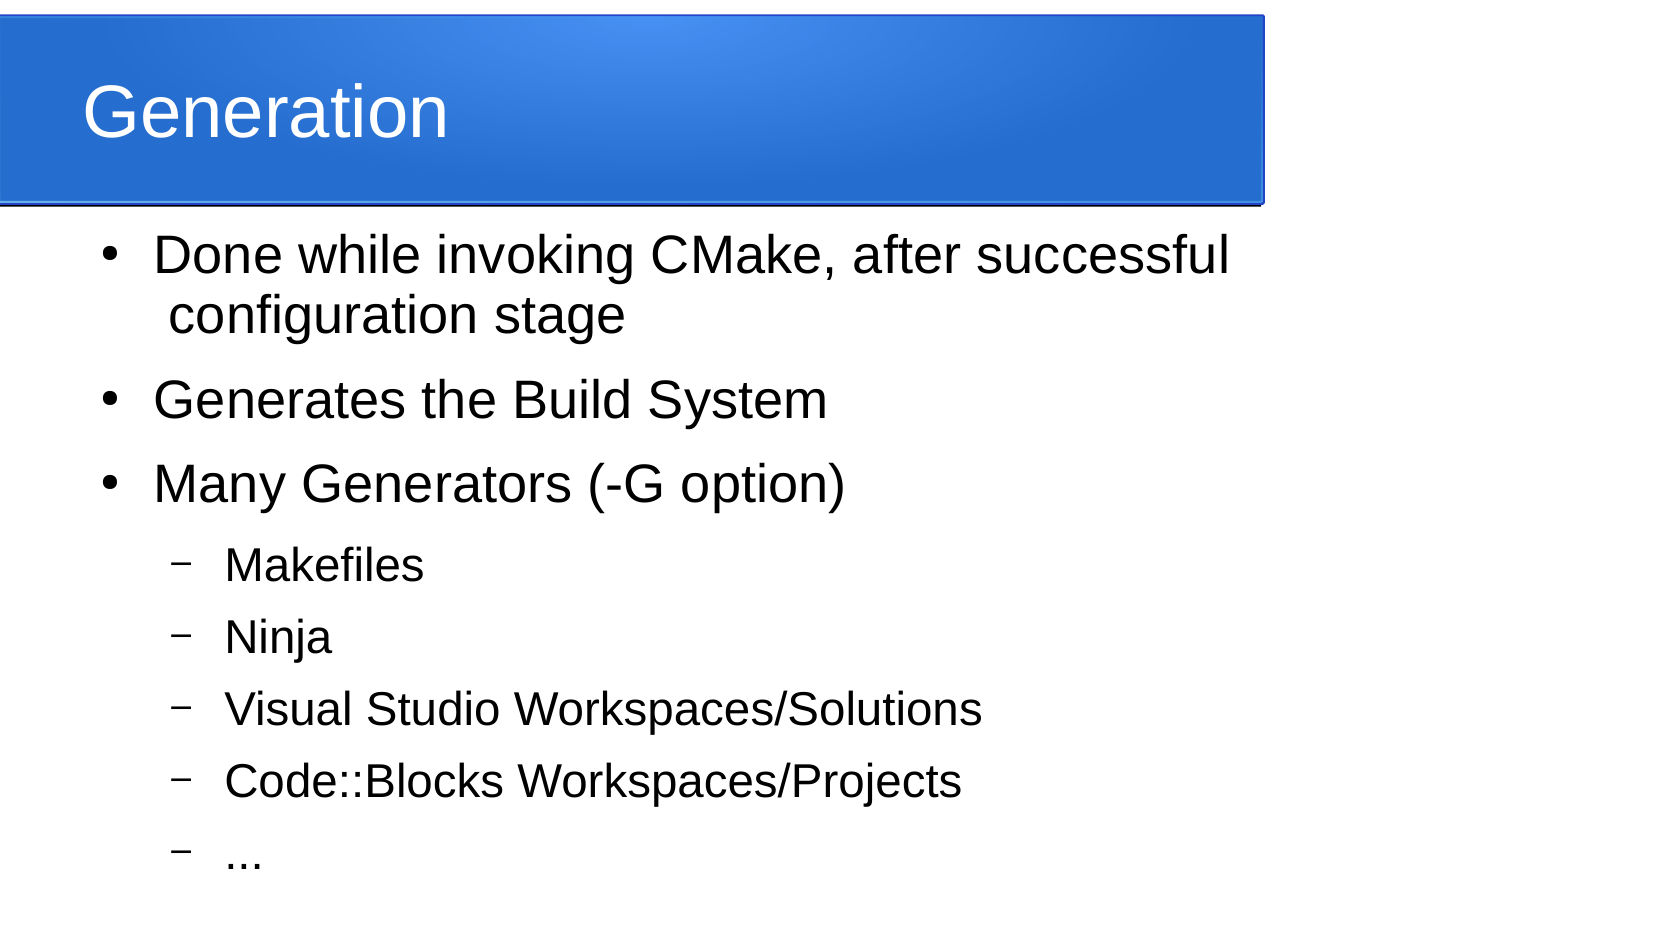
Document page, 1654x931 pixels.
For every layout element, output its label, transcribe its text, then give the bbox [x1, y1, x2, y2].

title Generation [82, 35, 1235, 189]
list Done while invoking CMake, after successful configuration stage Generates the Build System Many Generators (-G option) Makefiles Ninja Visual Studio Workspaces/Solutions Code::Blocks Workspaces/Projects ... [82, 224, 1591, 886]
